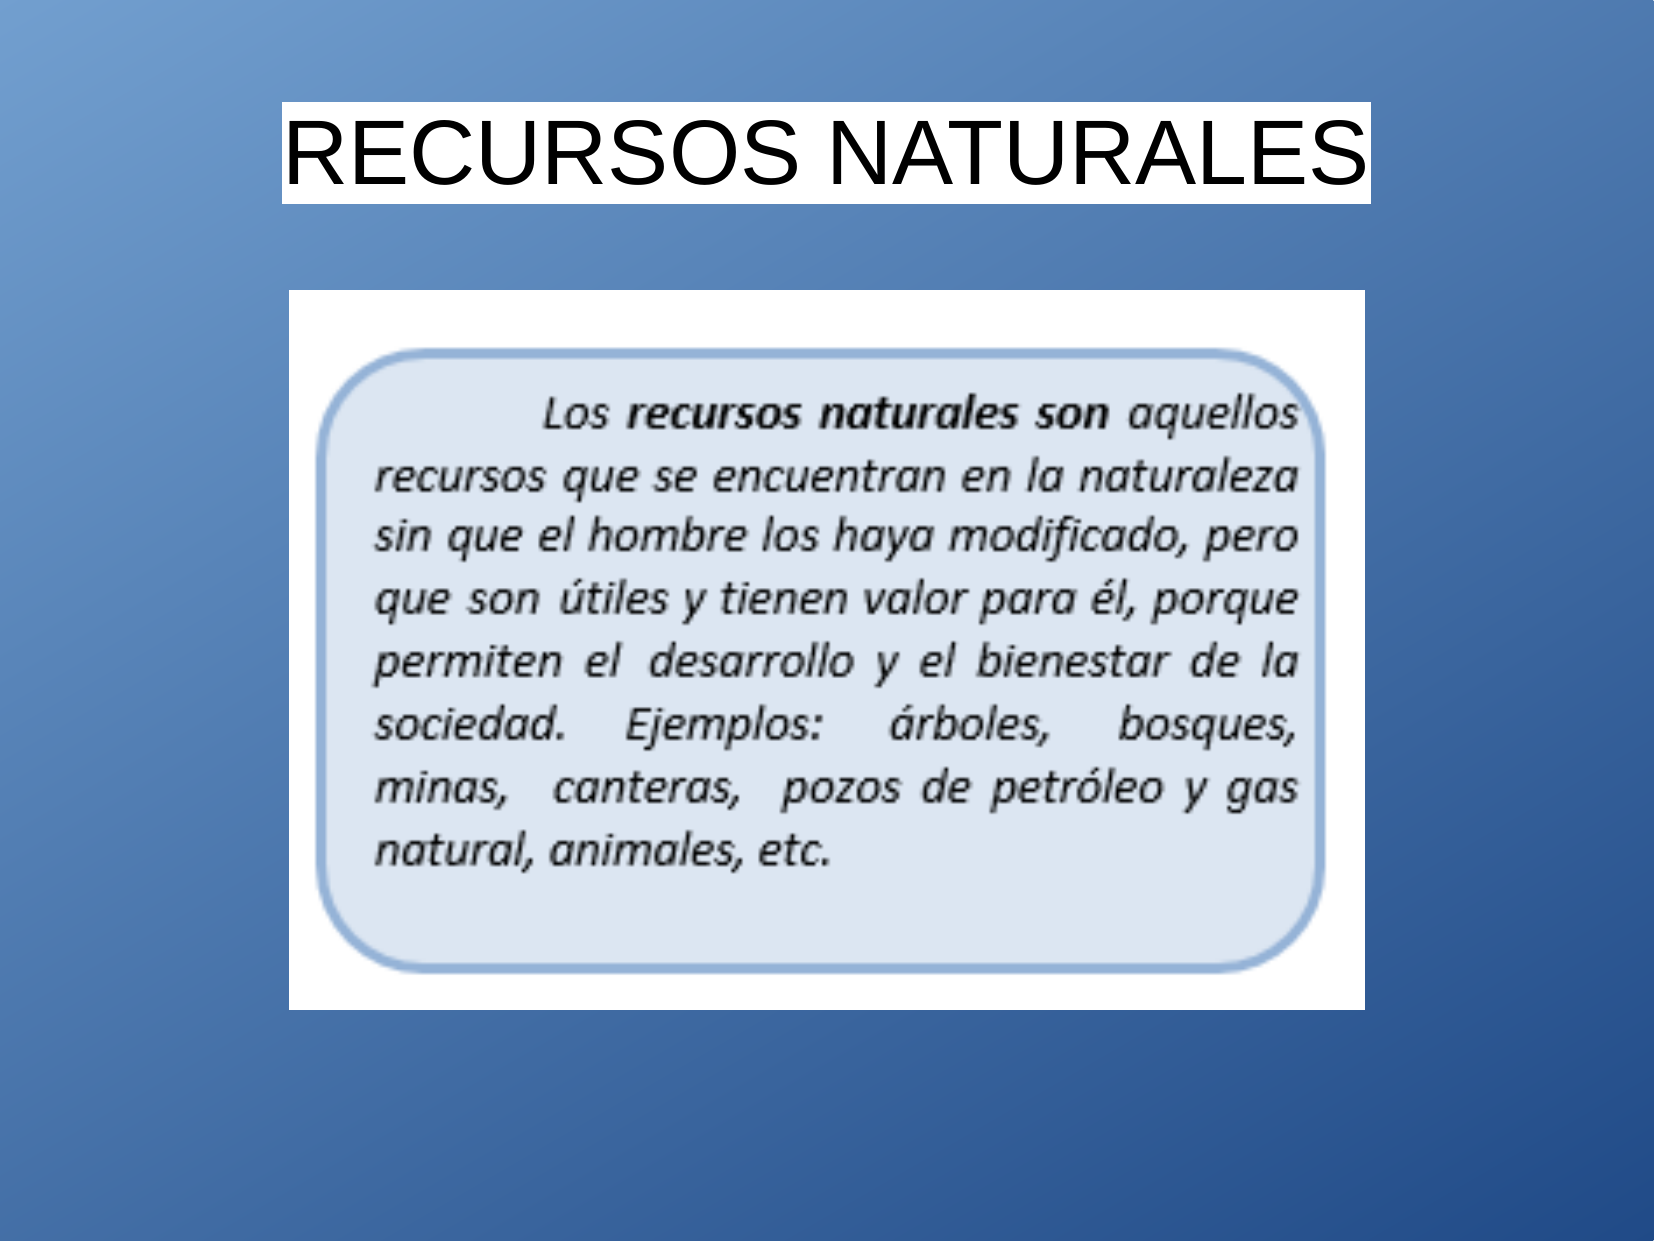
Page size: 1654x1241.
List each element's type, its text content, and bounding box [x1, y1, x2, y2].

title RECURSOS NATURALES [82, 49, 1571, 257]
picture [289, 290, 1365, 1010]
